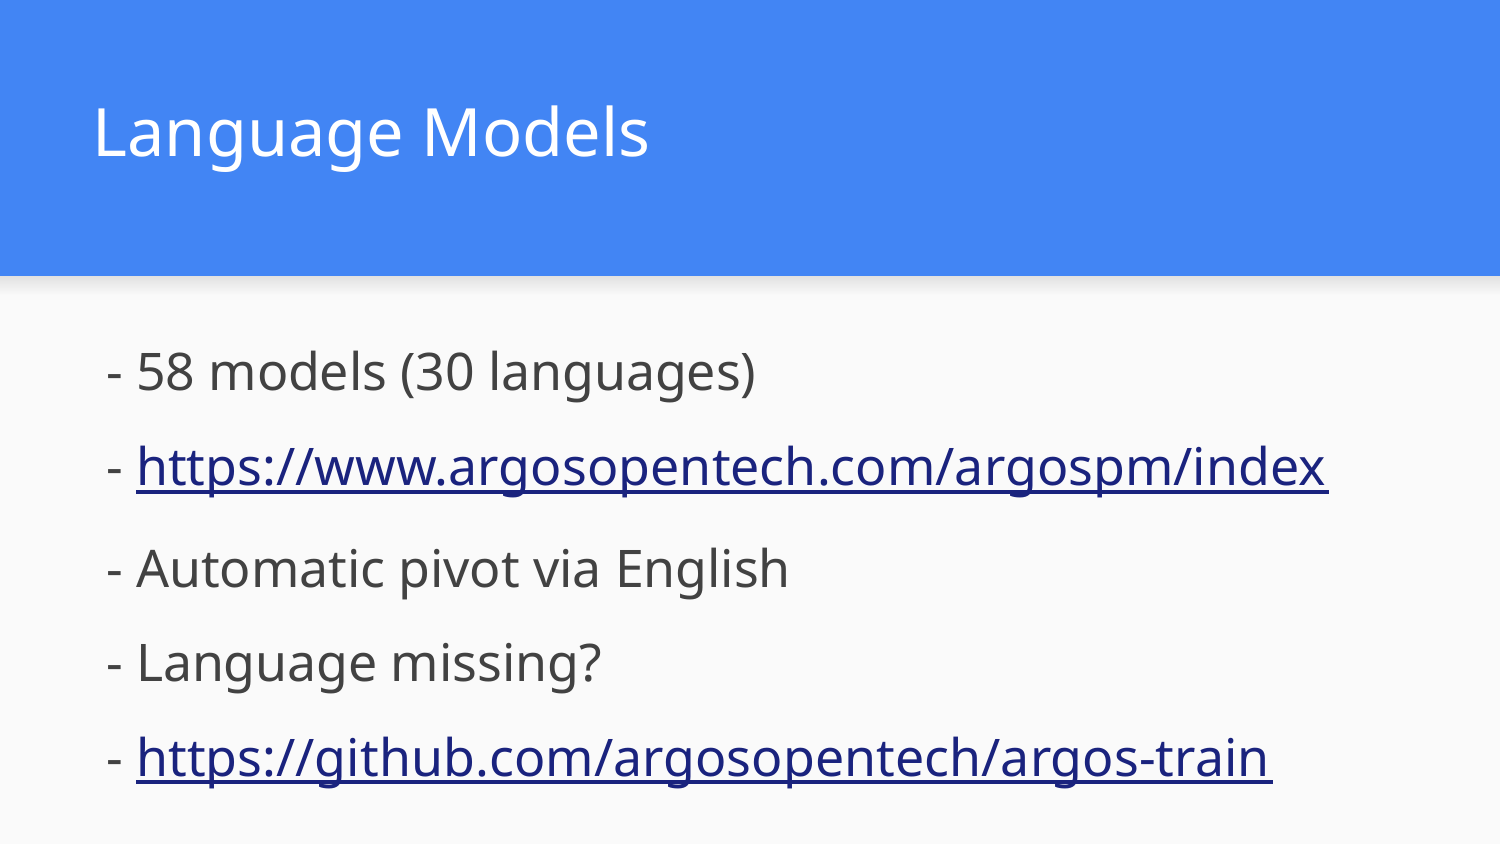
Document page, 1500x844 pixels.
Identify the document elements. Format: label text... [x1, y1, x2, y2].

title Language Models [77, 58, 1427, 185]
list - 58 models (30 languages) - https://www.argosopentech.com/argospm/index - Automatic pivot via English - Language missing? - https://github.com/argosopentech/argos-train [77, 314, 1427, 820]
